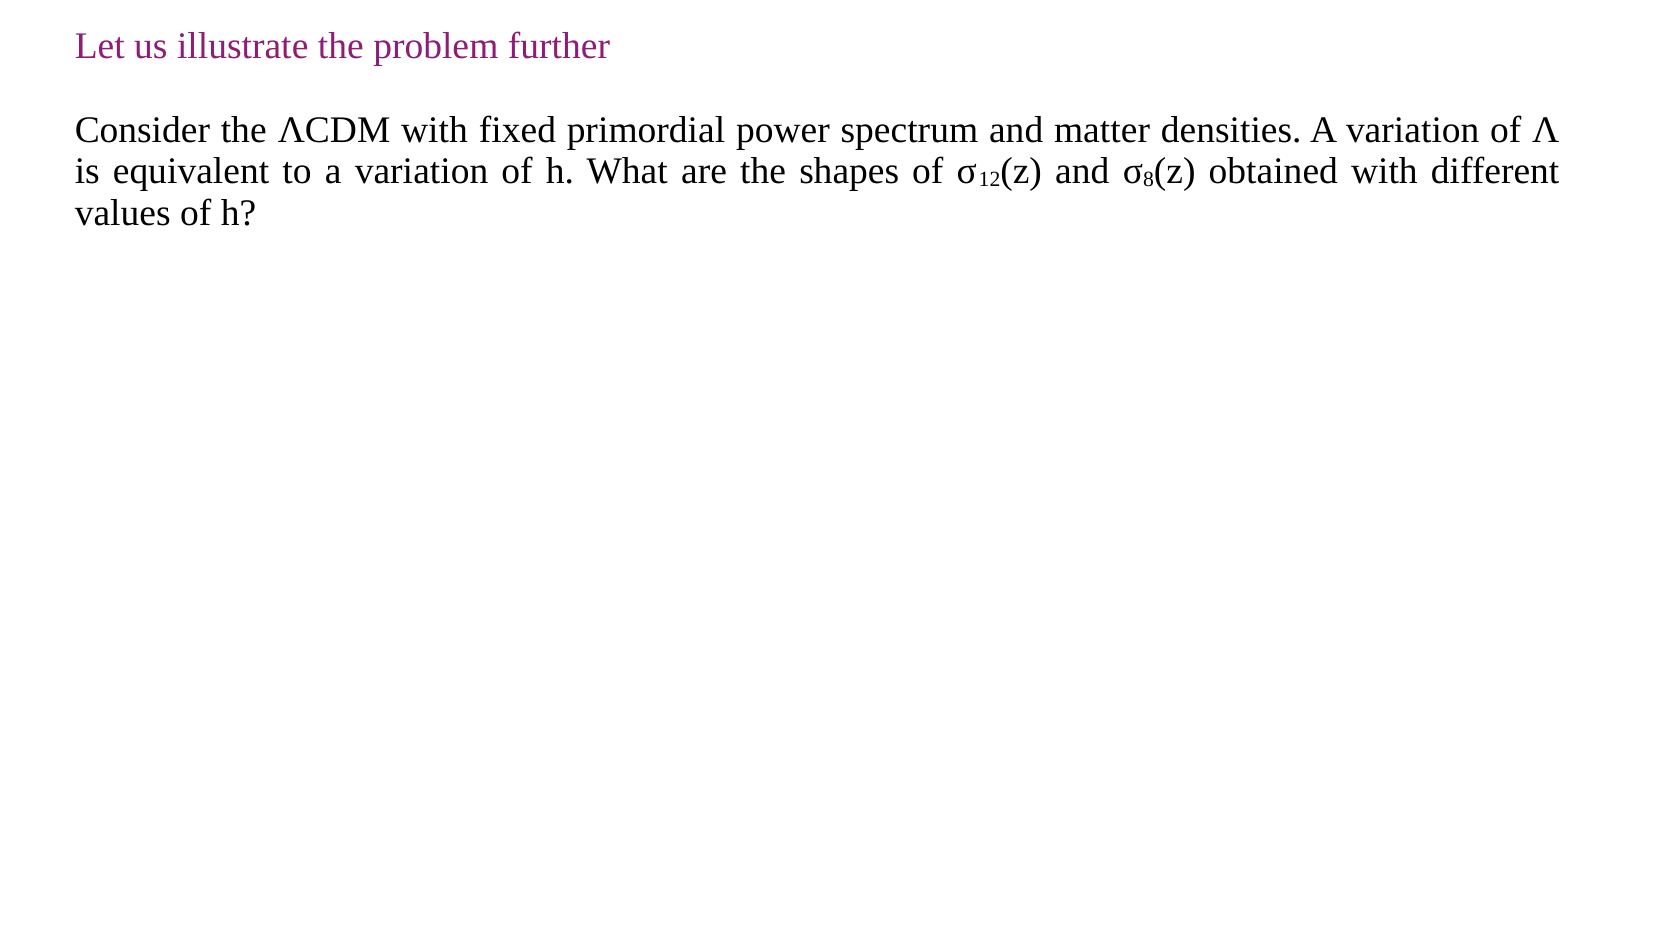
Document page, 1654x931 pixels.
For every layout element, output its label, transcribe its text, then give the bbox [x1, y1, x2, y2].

text_box Let us illustrate the problem further Consider the ΛCDM with fixed primordial power spectrum and matter densities. A variation of Λ is equivalent to a variation of h. What are the shapes of σ12(z) and σ8(z) obtained with different values of h? [60, 18, 1576, 241]
